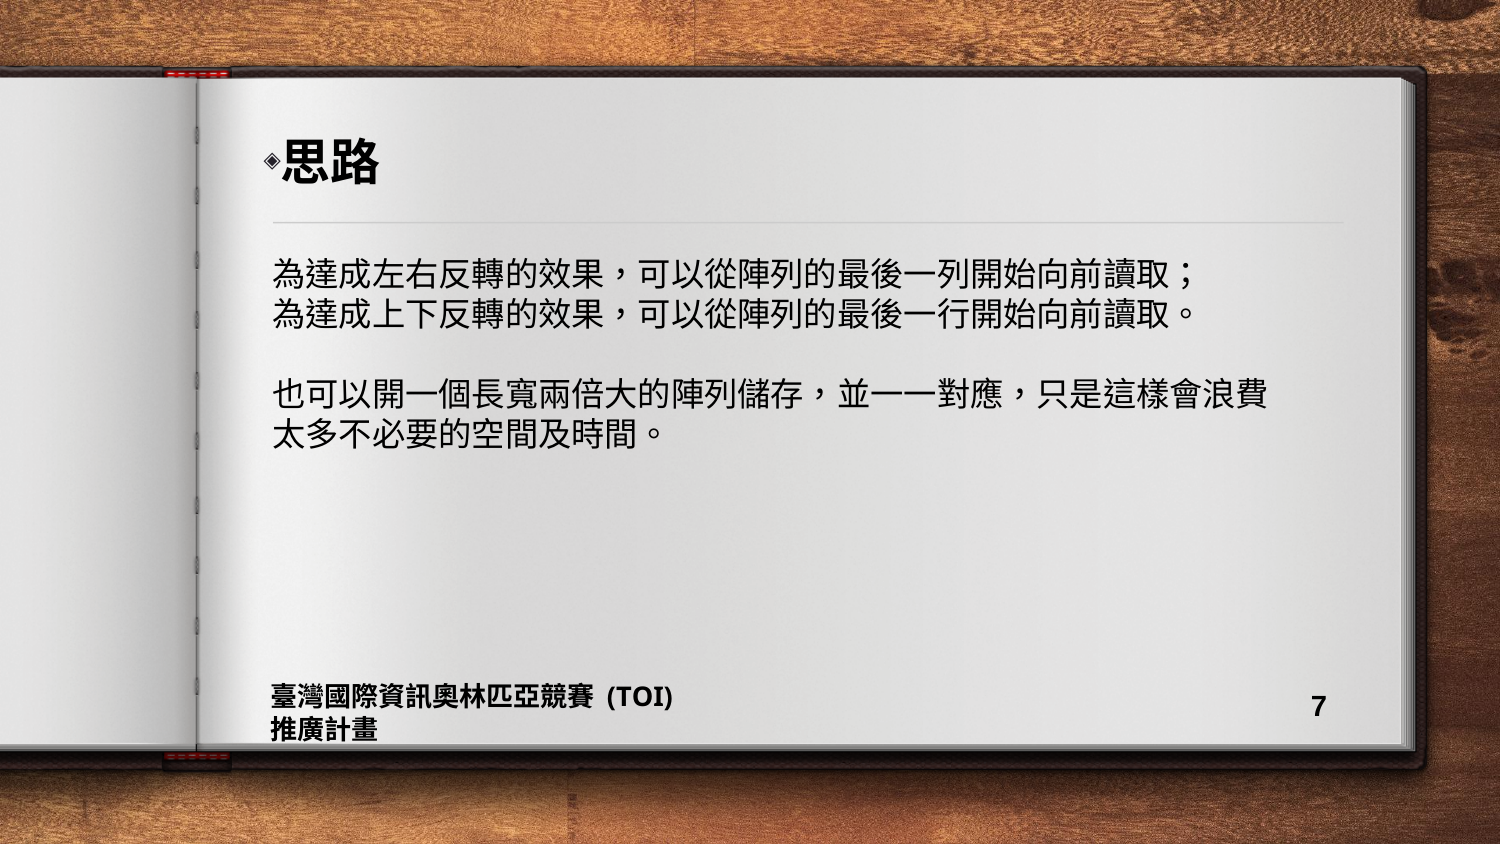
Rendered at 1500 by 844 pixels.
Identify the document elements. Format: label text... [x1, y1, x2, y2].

text_box 7 [1295, 672, 1386, 737]
text_box 思路 [248, 115, 1190, 205]
text_box 為達成左右反轉的效果，可以從陣列的最後一列開始向前讀取； 為達成上下反轉的效果，可以從陣列的最後一行開始向前讀取。 也可以開一個長寬兩倍大的陣列儲存，並一一對應，只是這樣會浪費太多不必要的空間及時間。 [257, 245, 1311, 463]
